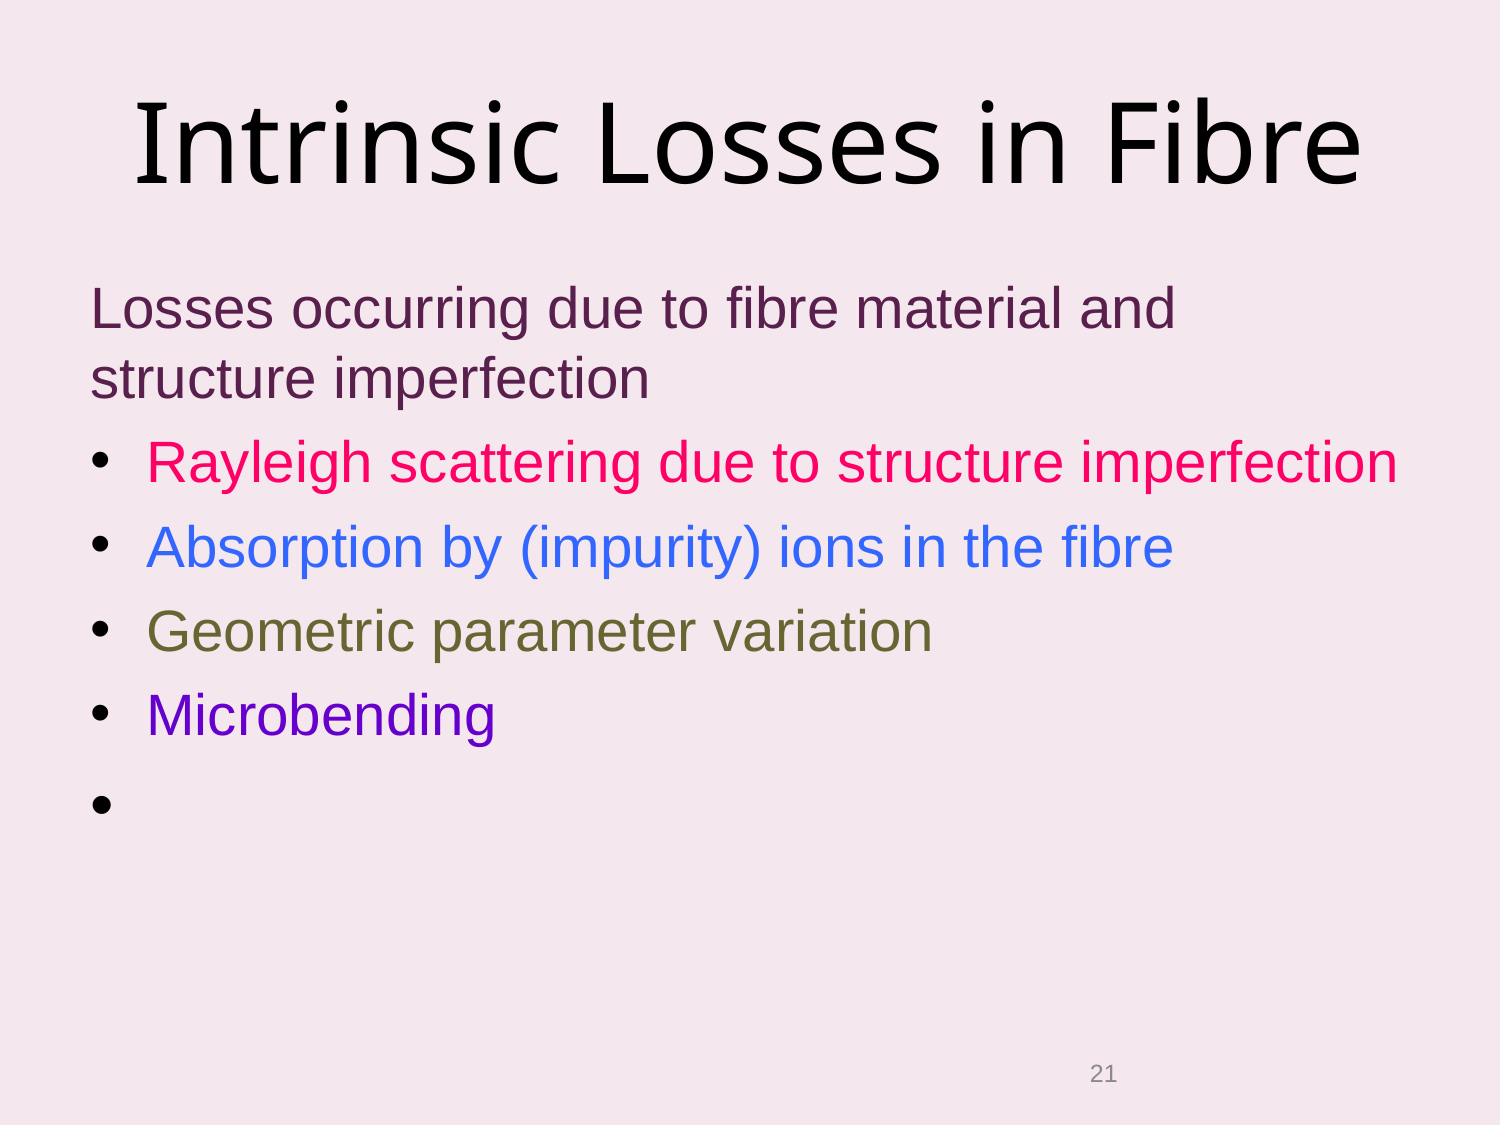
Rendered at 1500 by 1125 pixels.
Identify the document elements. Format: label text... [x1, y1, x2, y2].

text_box [1074, 1042, 1426, 1103]
list Losses occurring due to fibre material and structure imperfection Rayleigh scattering due to structure imperfection Absorption by (impurity) ions in the fibre Geometric parameter variation Microbending [75, 262, 1426, 1005]
title Intrinsic Losses in Fibre [75, 45, 1426, 233]
